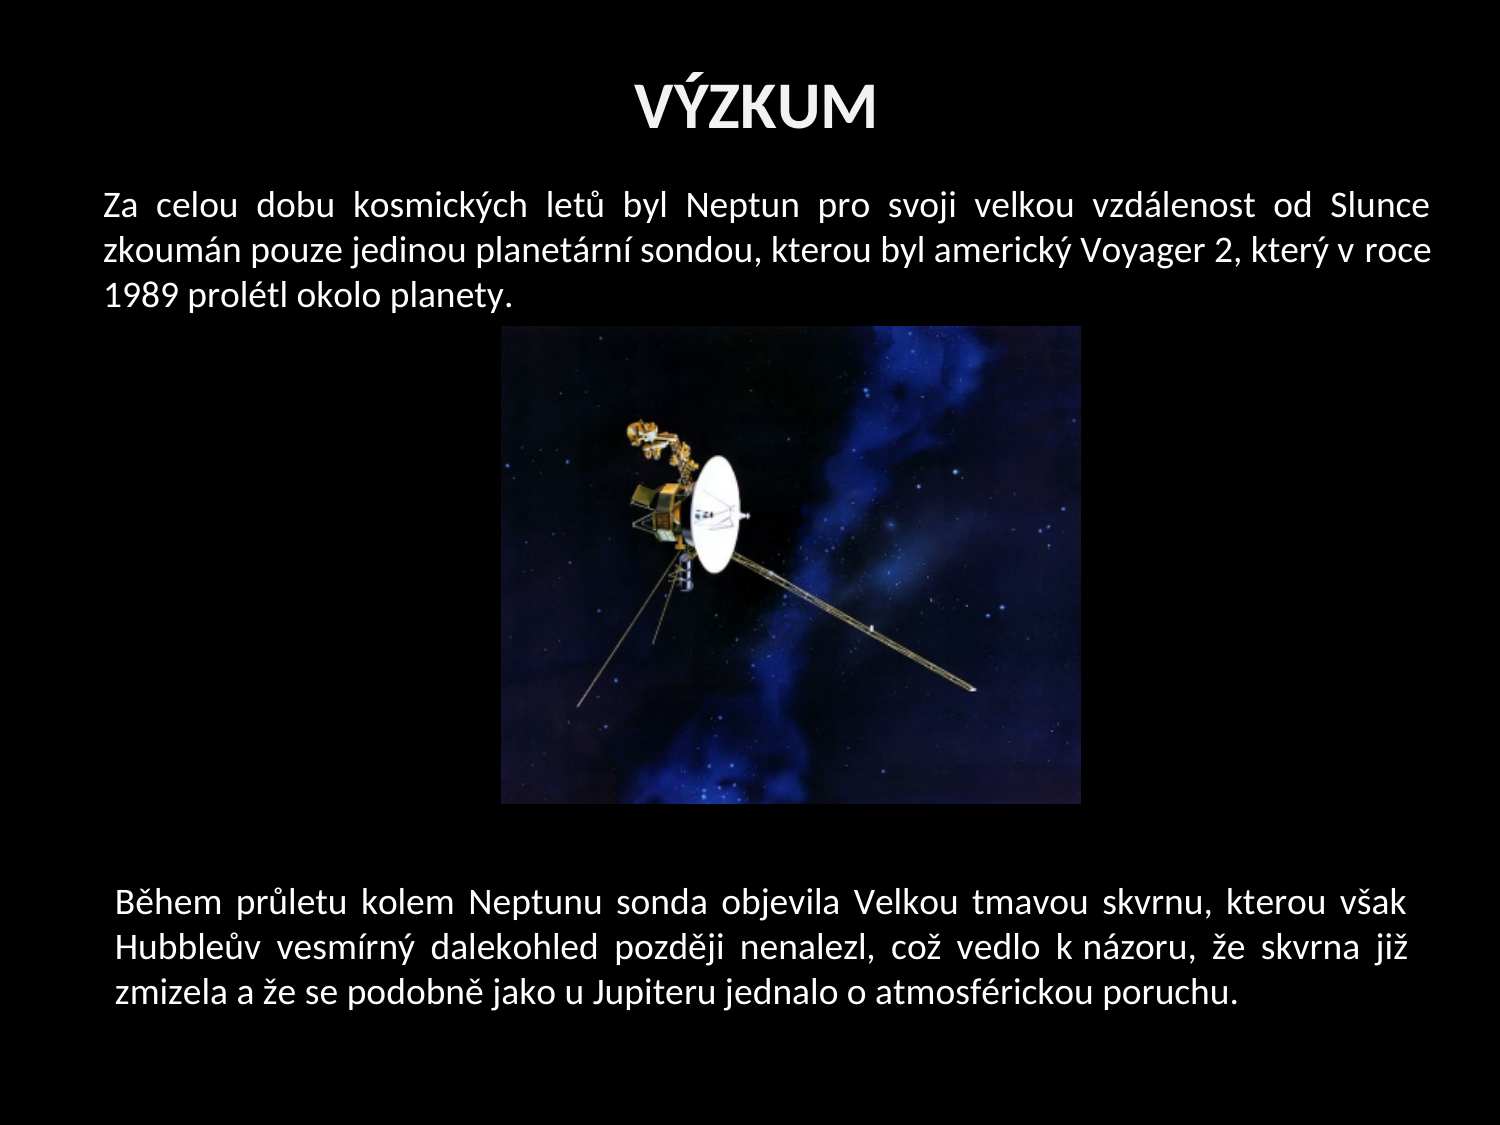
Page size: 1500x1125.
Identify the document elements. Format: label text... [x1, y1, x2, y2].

text_box Za celou dobu kosmických letů byl Neptun pro svoji velkou vzdálenost od Slunce zkoumán pouze jedinou planetární sondou, kterou byl americký Voyager 2, který v roce 1989 prolétl okolo planety. [88, 172, 1447, 324]
text_box VÝZKUM [620, 54, 895, 151]
text_box Během průletu kolem Neptunu sonda objevila Velkou tmavou skvrnu, kterou však Hubbleův vesmírný dalekohled později nenalezl, což vedlo k názoru, že skvrna již zmizela a že se podobně jako u Jupiteru jednalo o atmosférickou poruchu. [100, 869, 1424, 1020]
picture [501, 326, 1081, 804]
